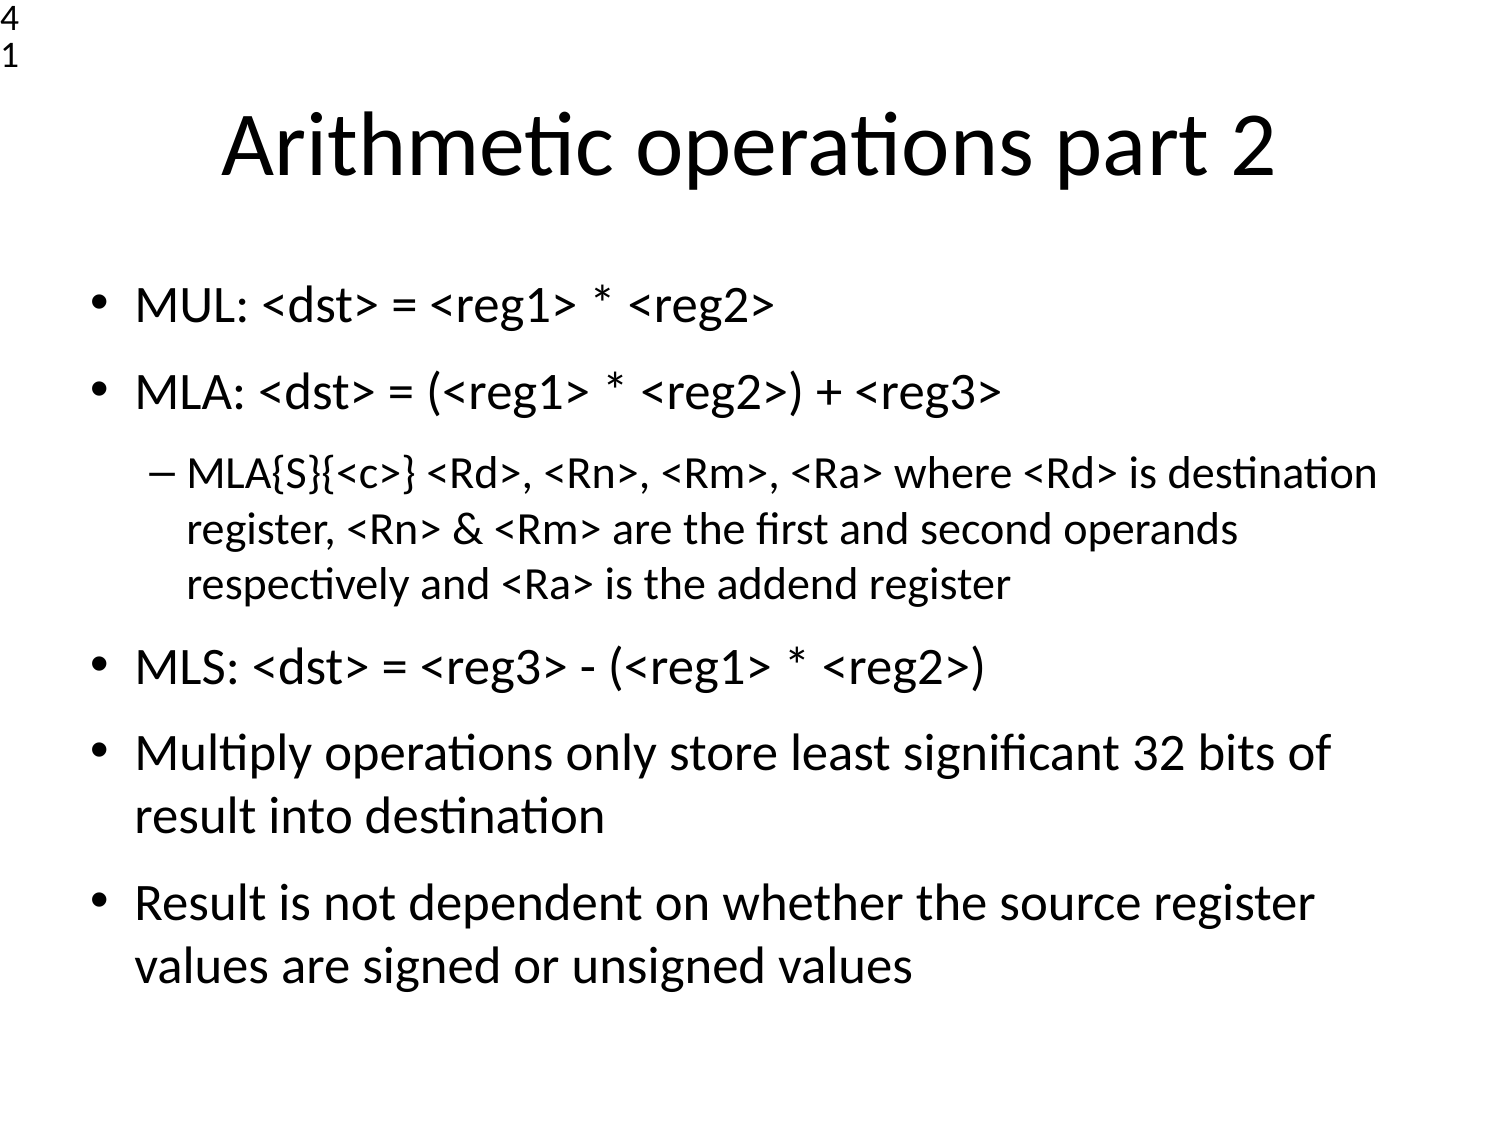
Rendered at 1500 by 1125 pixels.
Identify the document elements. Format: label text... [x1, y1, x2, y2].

list MUL: <dst> = <reg1> * <reg2> MLA: <dst> = (<reg1> * <reg2>) + <reg3> MLA{S}{<c>} <Rd>, <Rn>, <Rm>, <Ra> where <Rd> is destination register, <Rn> & <Rm> are the first and second operands respectively and <Ra> is the addend register MLS: <dst> = <reg3> - (<reg1> * <reg2>) Multiply operations only store least significant 32 bits of result into destination Result is not dependent on whether the source register values are signed or unsigned values [75, 262, 1425, 1005]
title Arithmetic operations part 2 [75, 45, 1425, 233]
